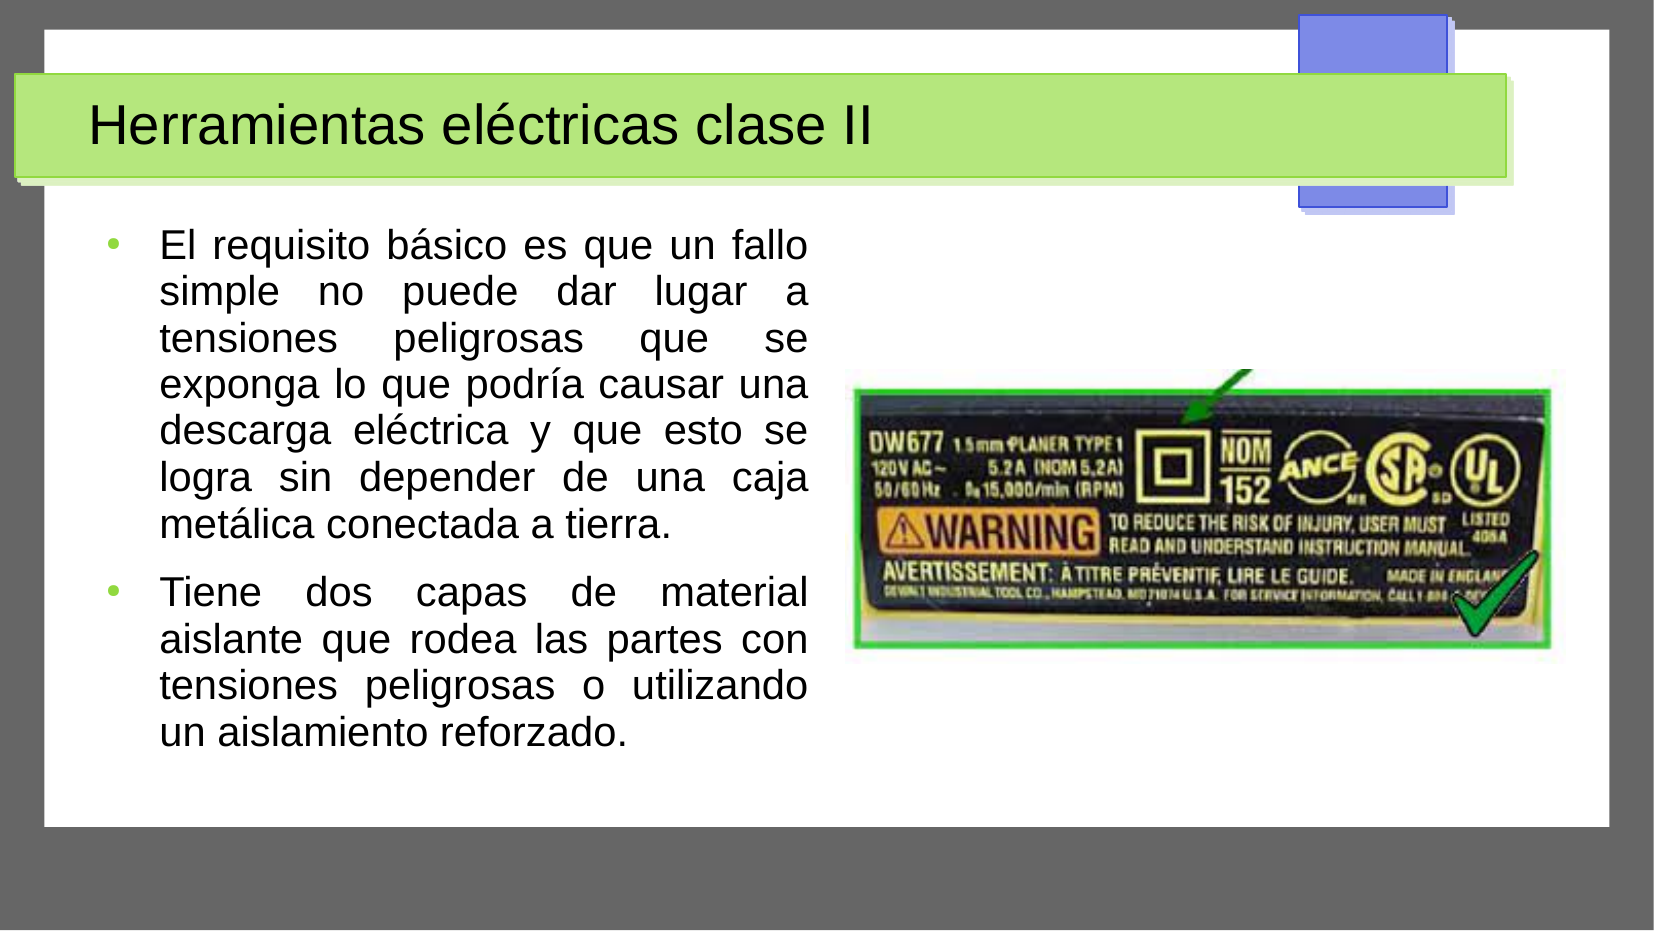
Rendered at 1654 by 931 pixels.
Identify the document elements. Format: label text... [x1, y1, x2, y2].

title Herramientas eléctricas clase II [88, 73, 1506, 178]
list El requisito básico es que un fallo simple no puede dar lugar a tensiones peligrosas que se exponga lo que podría causar una descarga eléctrica y que esto se logra sin depender de una caja metálica conectada a tierra. Tiene dos capas de material aislante que rodea las partes con tensiones peligrosas o utilizando un aislamiento reforzado. [88, 221, 809, 813]
picture [845, 369, 1566, 664]
